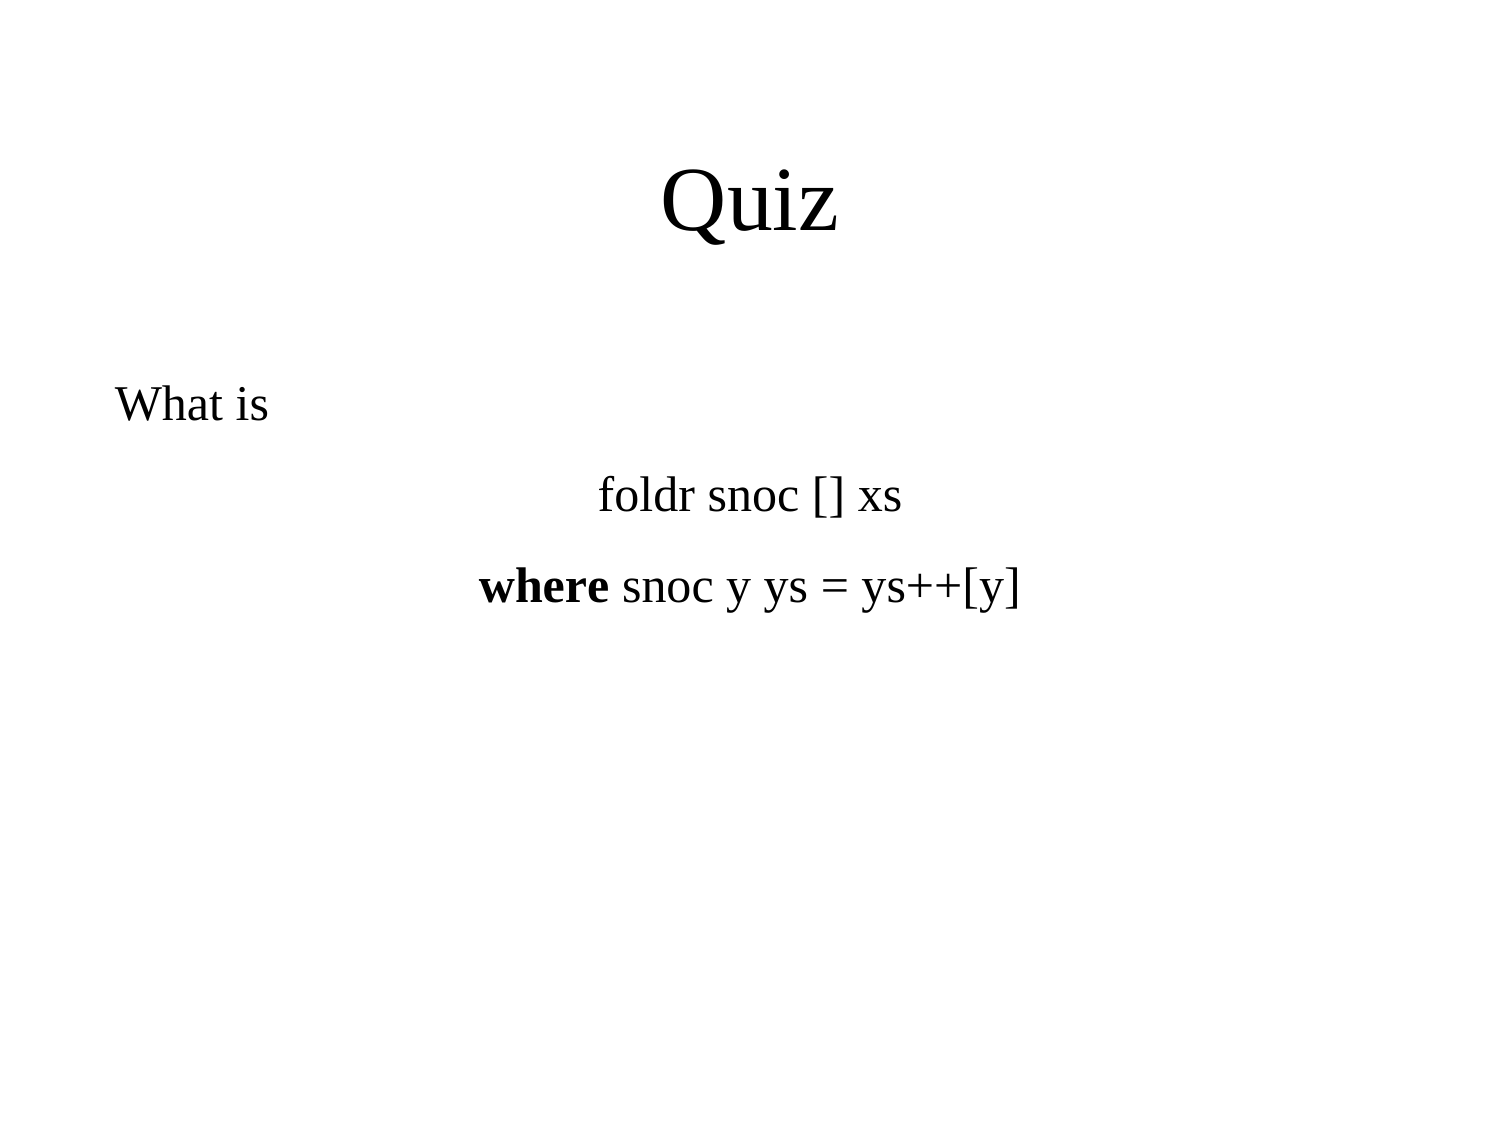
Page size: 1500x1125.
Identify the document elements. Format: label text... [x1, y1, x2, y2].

title Quiz [112, 99, 1388, 288]
text_box What is foldr snoc [] xs where snoc y ys = ys++[y] [99, 362, 1401, 621]
